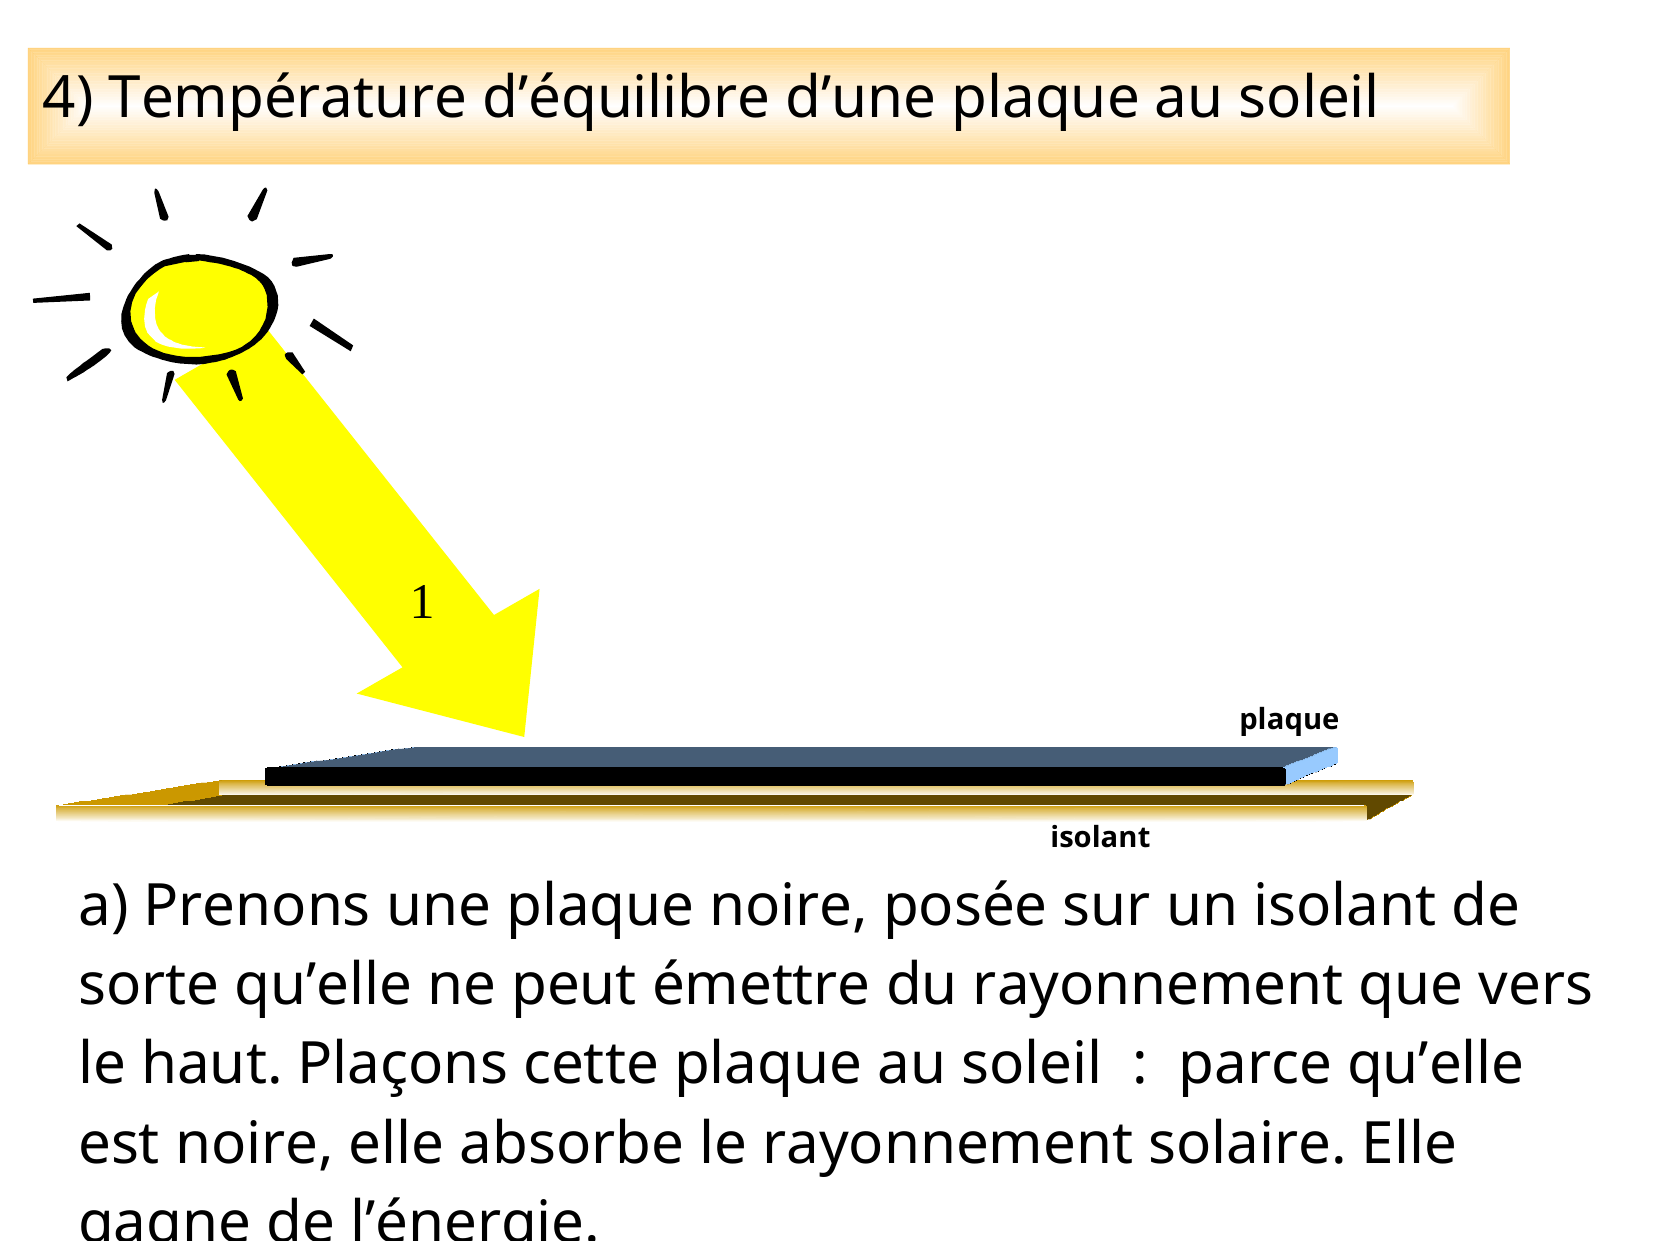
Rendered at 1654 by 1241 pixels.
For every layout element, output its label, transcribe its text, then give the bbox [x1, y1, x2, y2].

text_box [154, 188, 169, 221]
text_box 4) Température d’équilibre d’une plaque au soleil [27, 47, 1510, 164]
text_box plaque [1224, 690, 1477, 766]
text_box [76, 223, 113, 251]
text_box [66, 348, 112, 382]
text_box [247, 187, 268, 222]
text_box [32, 292, 91, 303]
text_box isolant [1035, 808, 1288, 884]
text_box [309, 318, 354, 352]
text_box [121, 254, 540, 738]
text_box a) Prenons une plaque noire, posée sur un isolant de sorte qu’elle ne peut émettre du rayonnement que vers le haut. Plaçons cette plaque au soleil : parce qu’elle est noire, elle absorbe le rayonnement solaire. Elle gagne de l’énergie. [63, 855, 1615, 1210]
text_box [27, 47, 1511, 165]
text_box [291, 254, 333, 267]
text_box 1 [409, 575, 445, 645]
picture [44, 737, 1429, 832]
